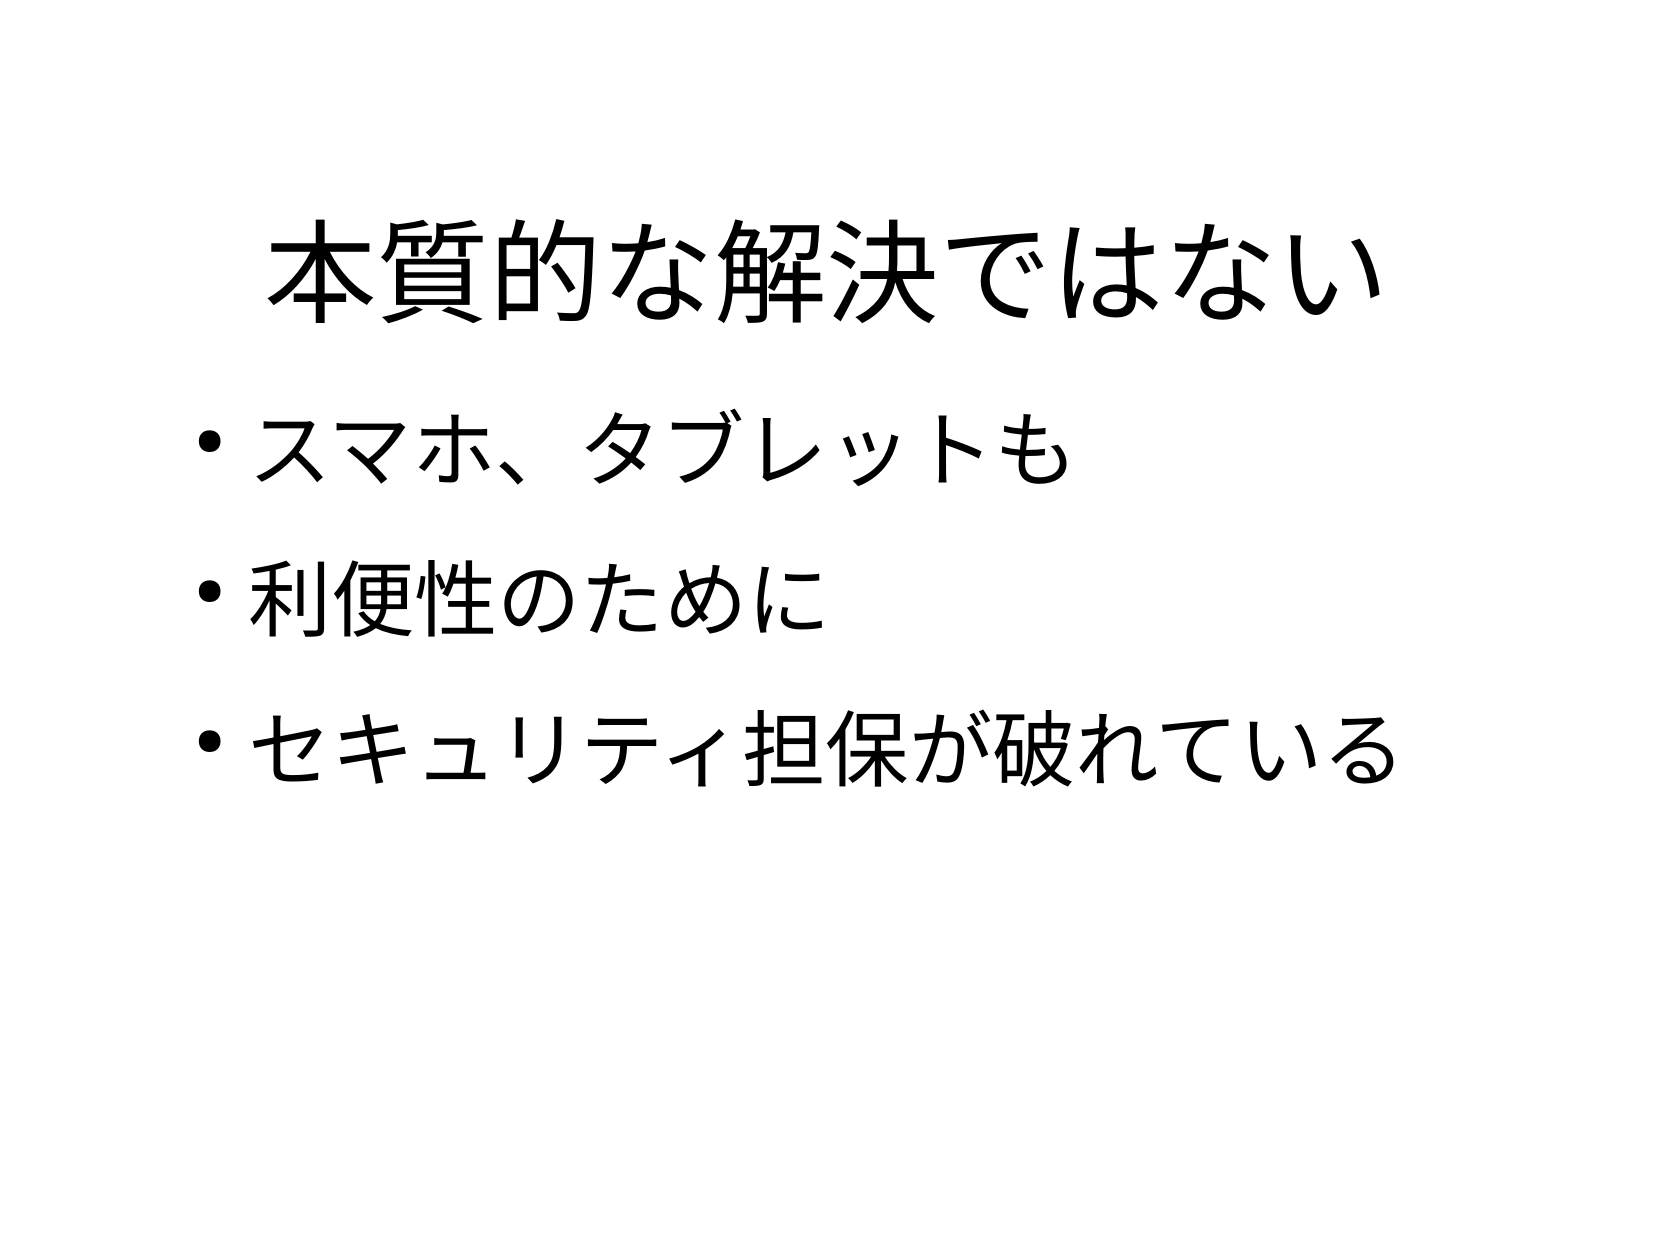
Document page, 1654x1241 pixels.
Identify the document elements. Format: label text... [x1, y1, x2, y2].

list スマホ、タブレットも 利便性のために セキュリティ担保が破れている [177, 383, 1571, 1104]
title 本質的な解決ではない [82, 161, 1571, 369]
